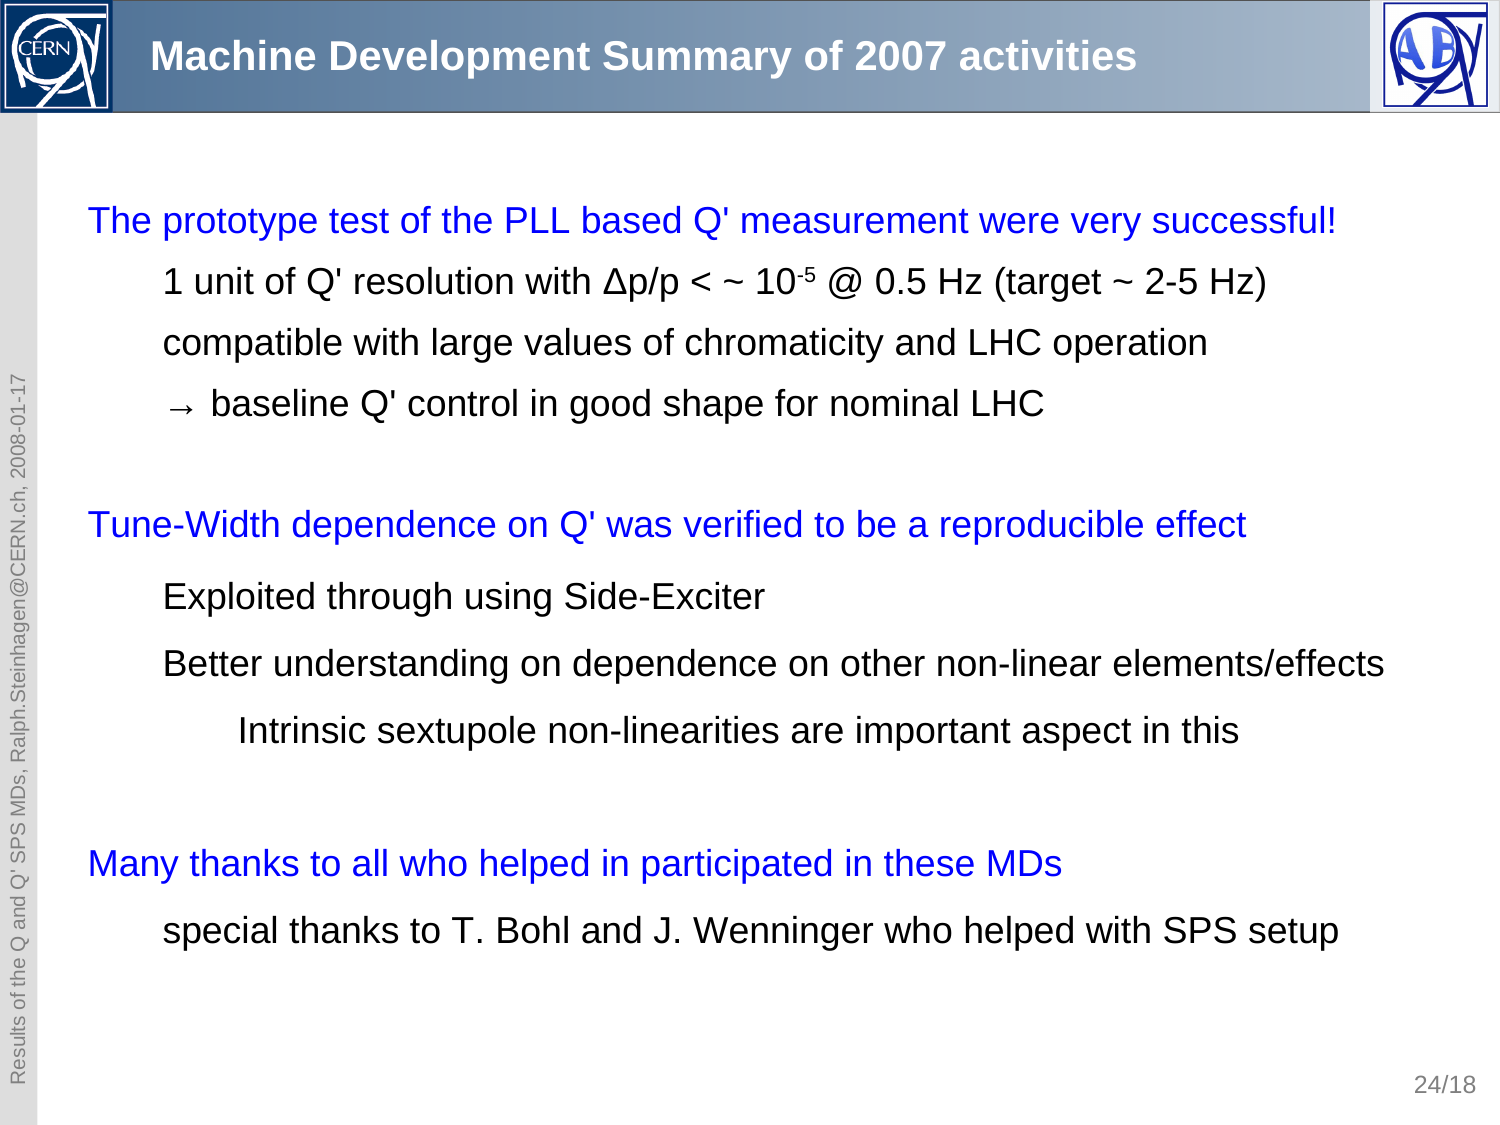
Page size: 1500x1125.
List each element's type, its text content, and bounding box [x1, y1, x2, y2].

picture [0, 0, 113, 113]
title Machine Development Summary of 2007 activities [150, 0, 1201, 113]
picture [1382, 1, 1489, 108]
list The prototype test of the PLL based Q' measurement were very successful! 1 unit of Q' resolution with Δp/p < ~ 10-5 @ 0.5 Hz (target ~ 2-5 Hz) compatible with large values of chromaticity and LHC operation → baseline Q' control in good shape for nominal LHC Tune-Width dependence on Q' was verified to be a reproducible effect Exploited through using Side-Exciter Better understanding on dependence on other non-linear elements/effects Intrinsic sextupole non-linearities are important aspect in this Many thanks to all who helped in participated in these MDs special thanks to T. Bohl and J. Wenninger who helped with SPS setup [87, 137, 1438, 1063]
